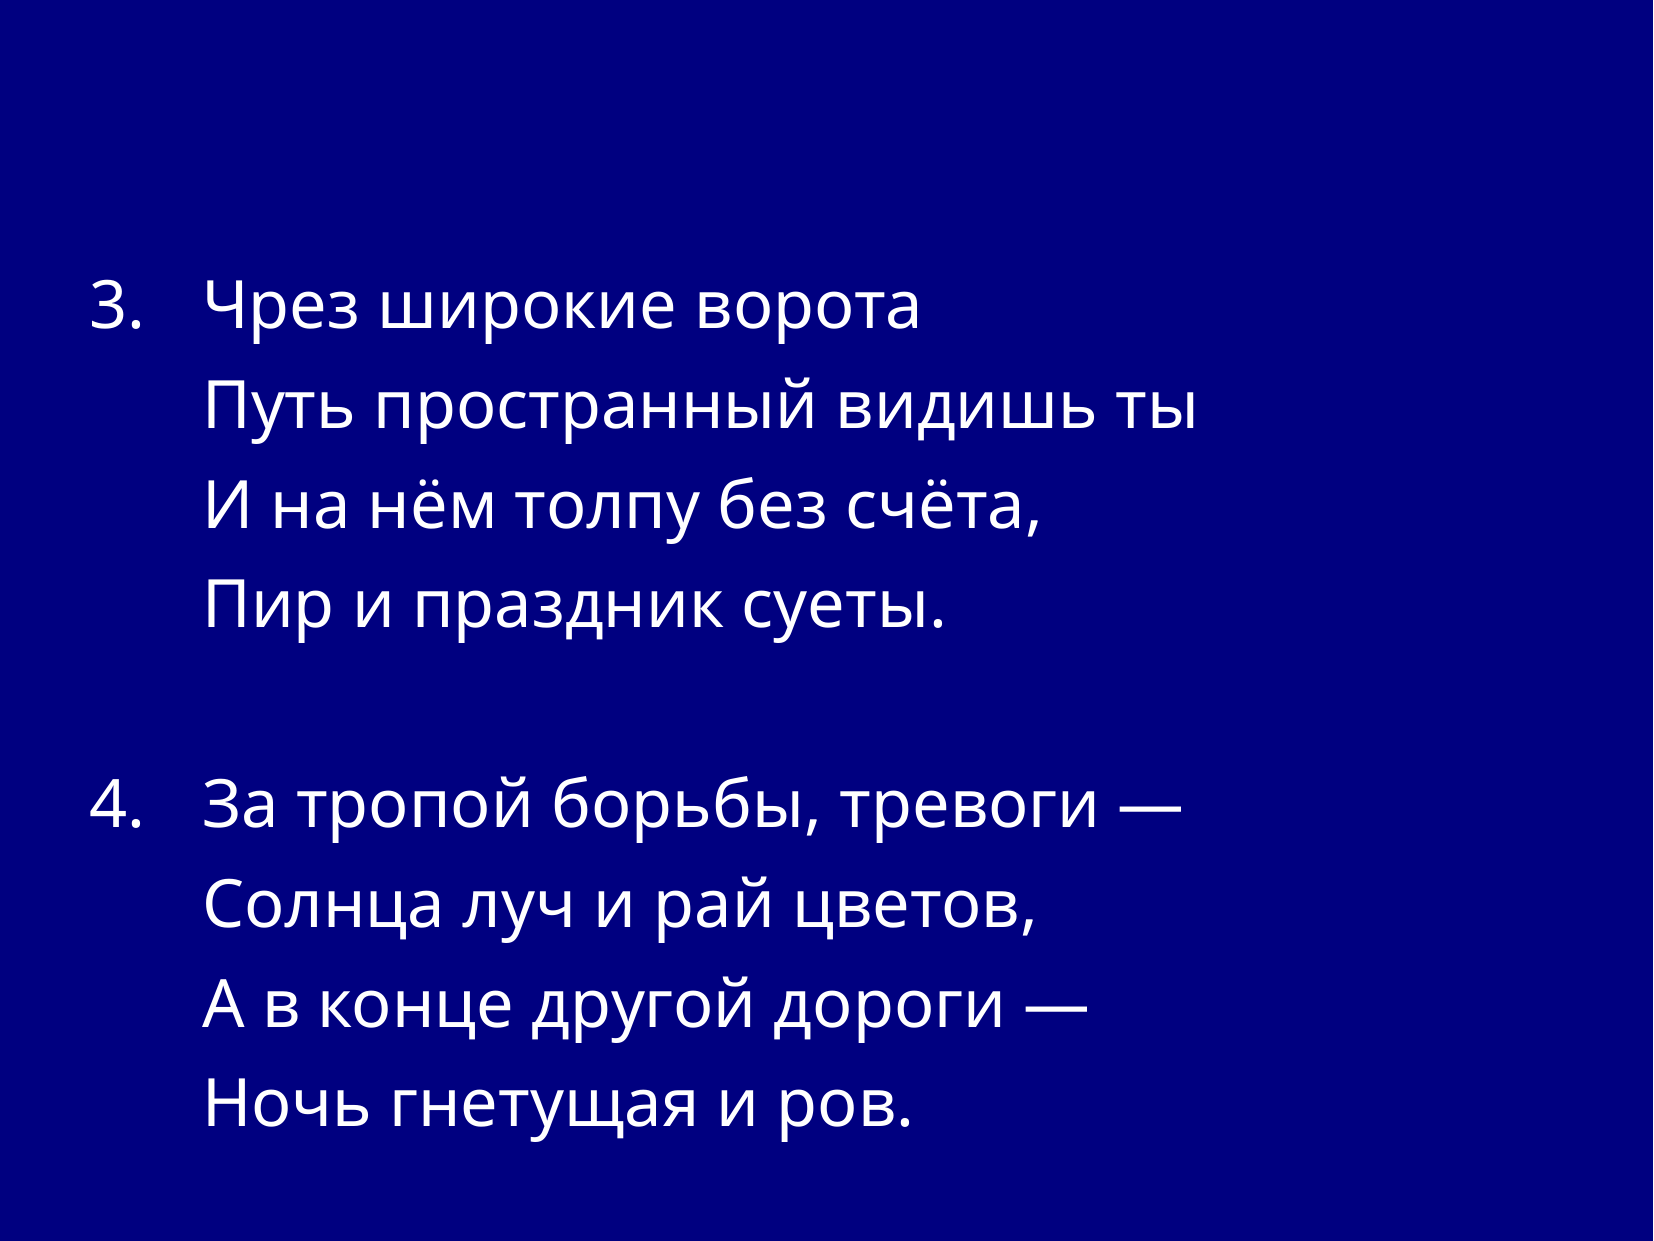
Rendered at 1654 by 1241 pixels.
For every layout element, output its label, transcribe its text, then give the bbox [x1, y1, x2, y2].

text_box 3. Чрез широкие ворота Путь пространный видишь ты И на нём толпу без счёта, Пир и праздник суеты. 4. За тропой борьбы, тревоги — Солнца луч и рай цветов, А в конце другой дороги — Ночь гнетущая и ров. [75, 150, 1576, 1163]
